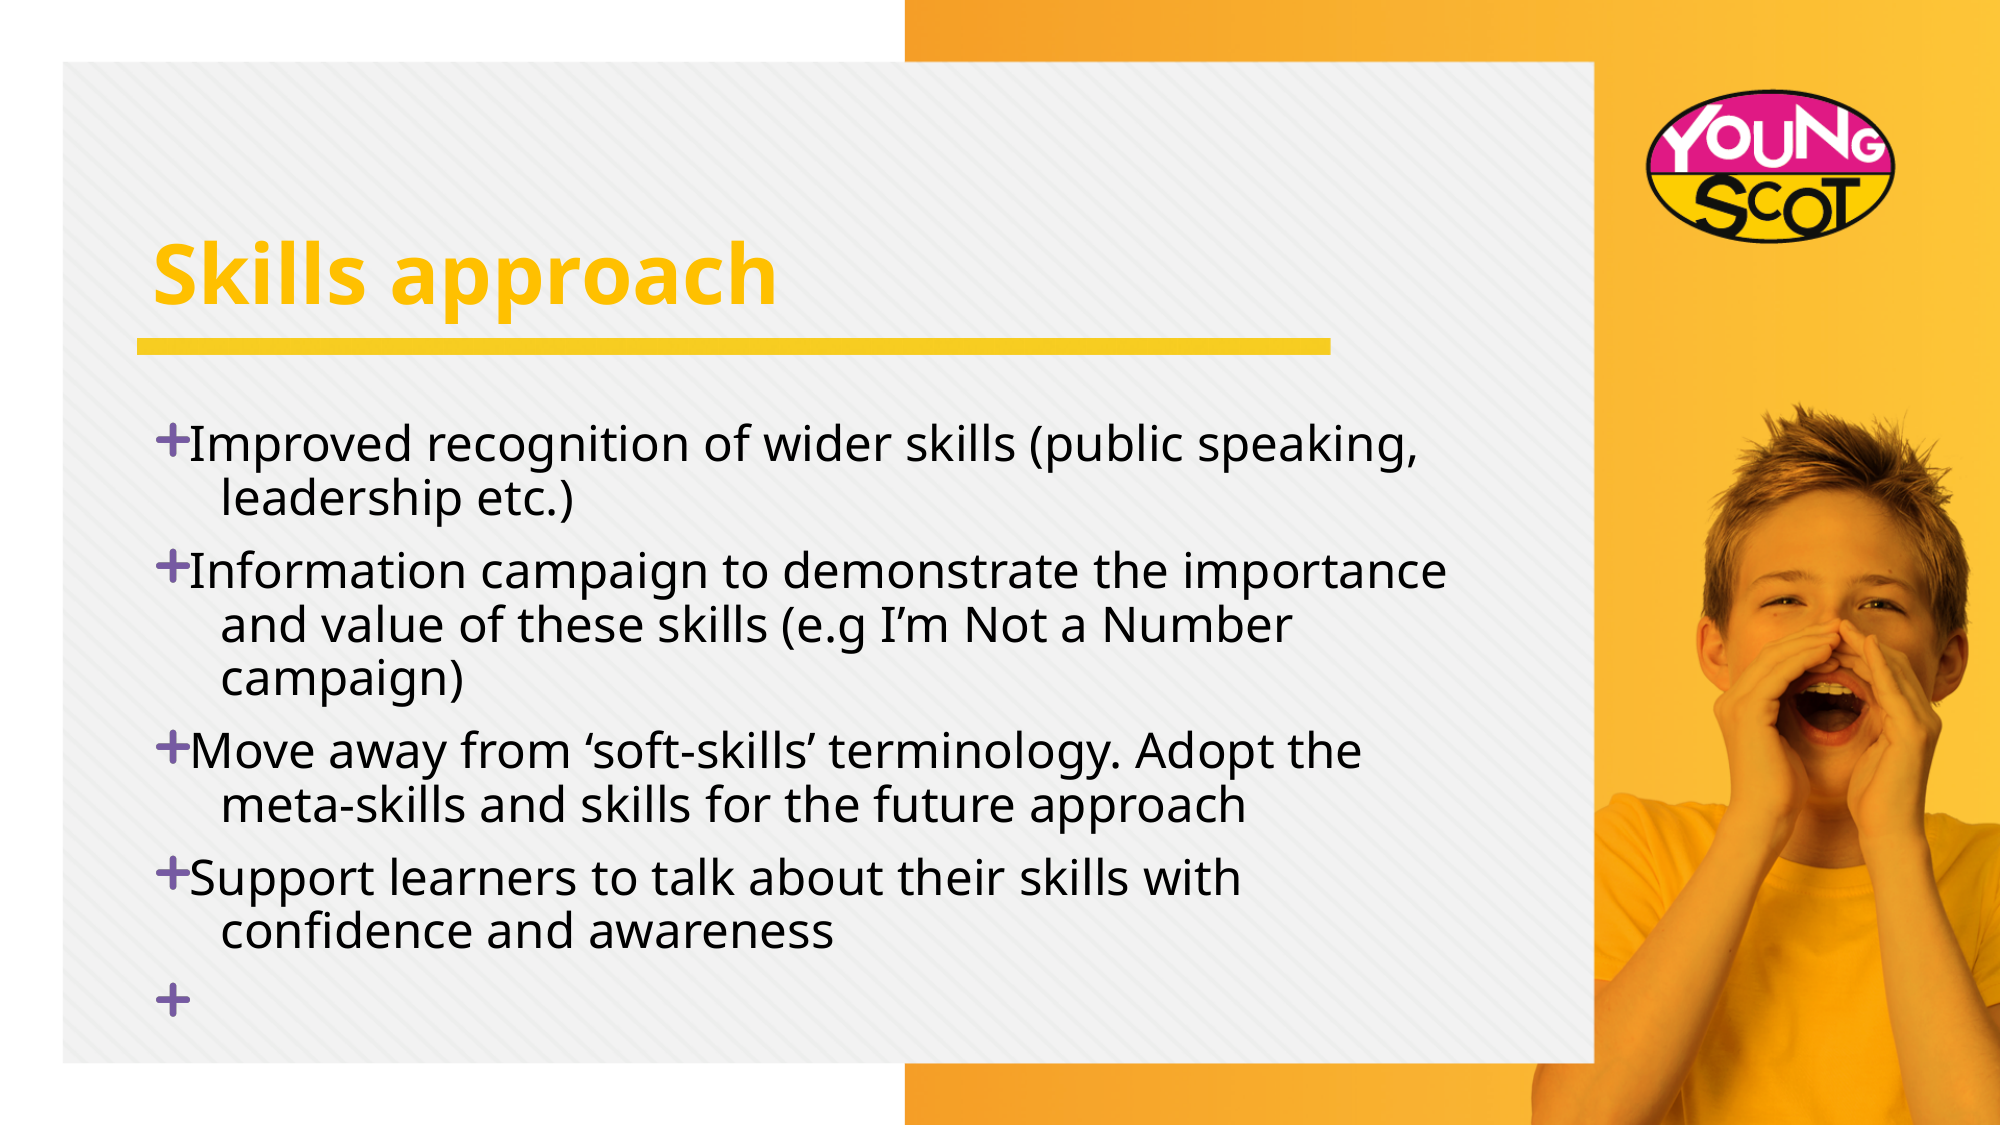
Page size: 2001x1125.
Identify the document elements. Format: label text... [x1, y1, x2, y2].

list Improved recognition of wider skills (public speaking, leadership etc.) Information campaign to demonstrate the importance and value of these skills (e.g I’m Not a Number campaign) Move away from ‘soft-skills’ terminology. Adopt the meta-skills and skills for the future approach Support learners to talk about their skills with confidence and awareness [137, 411, 1471, 978]
title Skills approach [137, 165, 1327, 383]
